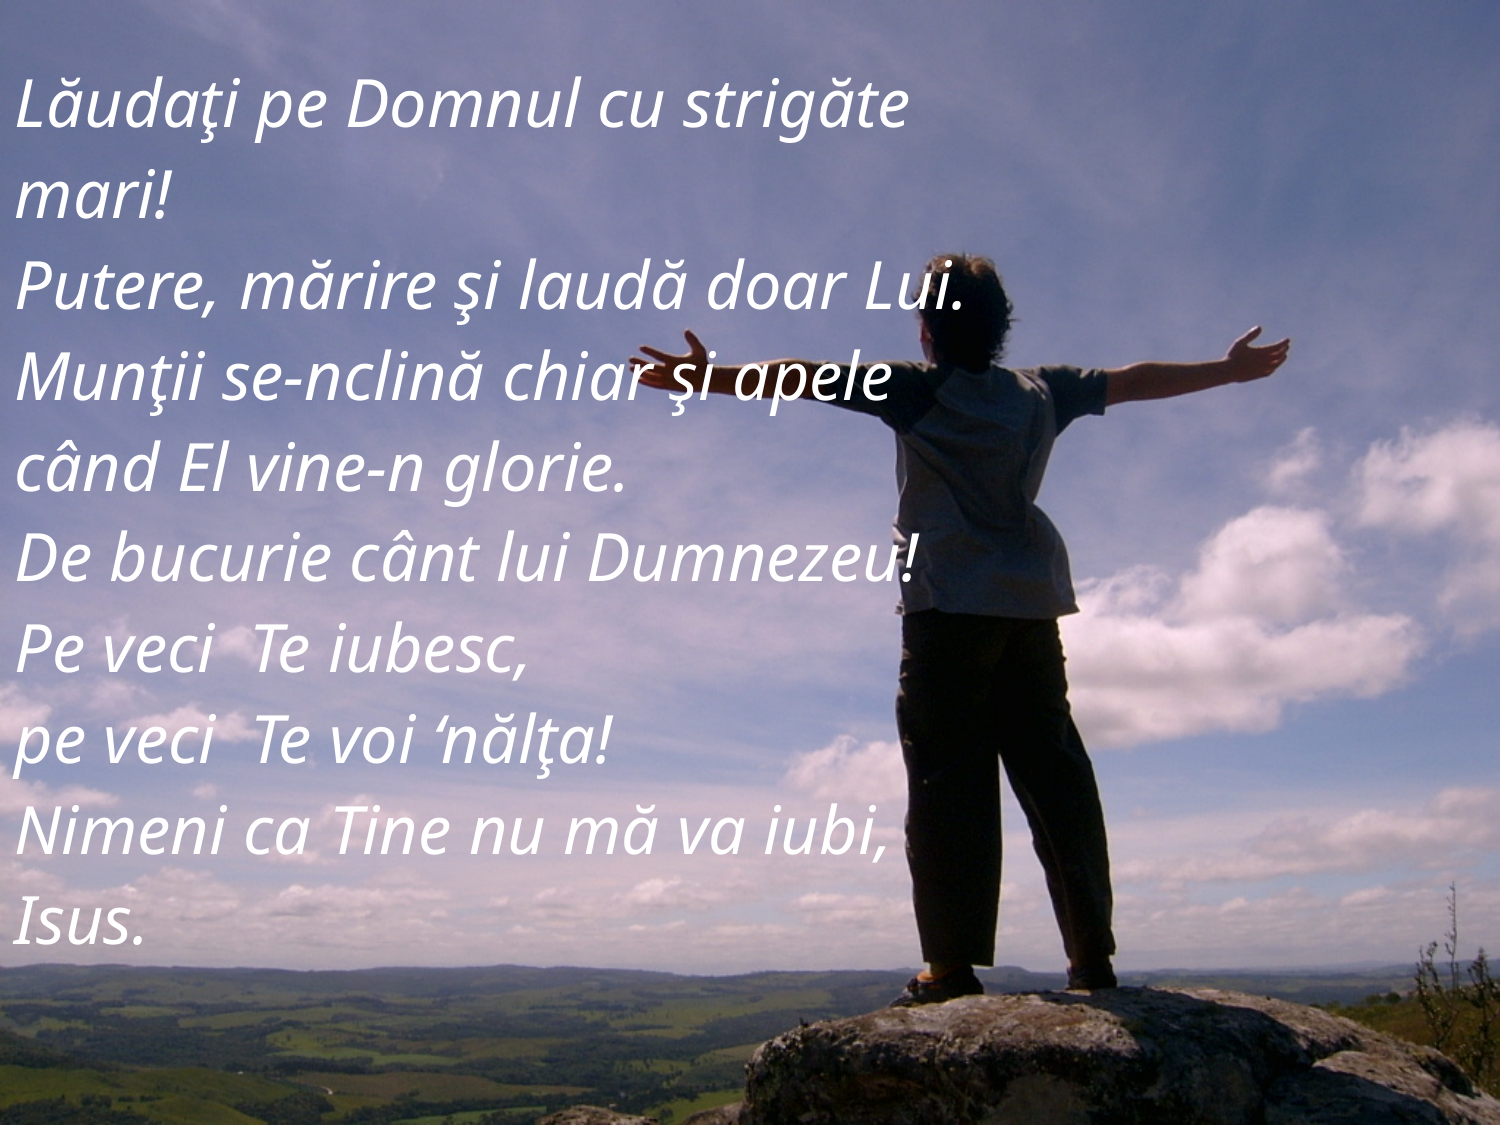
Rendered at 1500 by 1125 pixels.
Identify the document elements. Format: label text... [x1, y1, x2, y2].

text_box Lăudaţi pe Domnul cu strigăte mari! Putere, mărire şi laudă doar Lui. Munţii se-nclină chiar şi apele când El vine-n glorie. De bucurie cânt lui Dumnezeu! Pe veci Te iubesc, pe veci Te voi ‘nălţa! Nimeni ca Tine nu mă va iubi, Isus. [0, 49, 1051, 717]
picture [0, 0, 1500, 1125]
